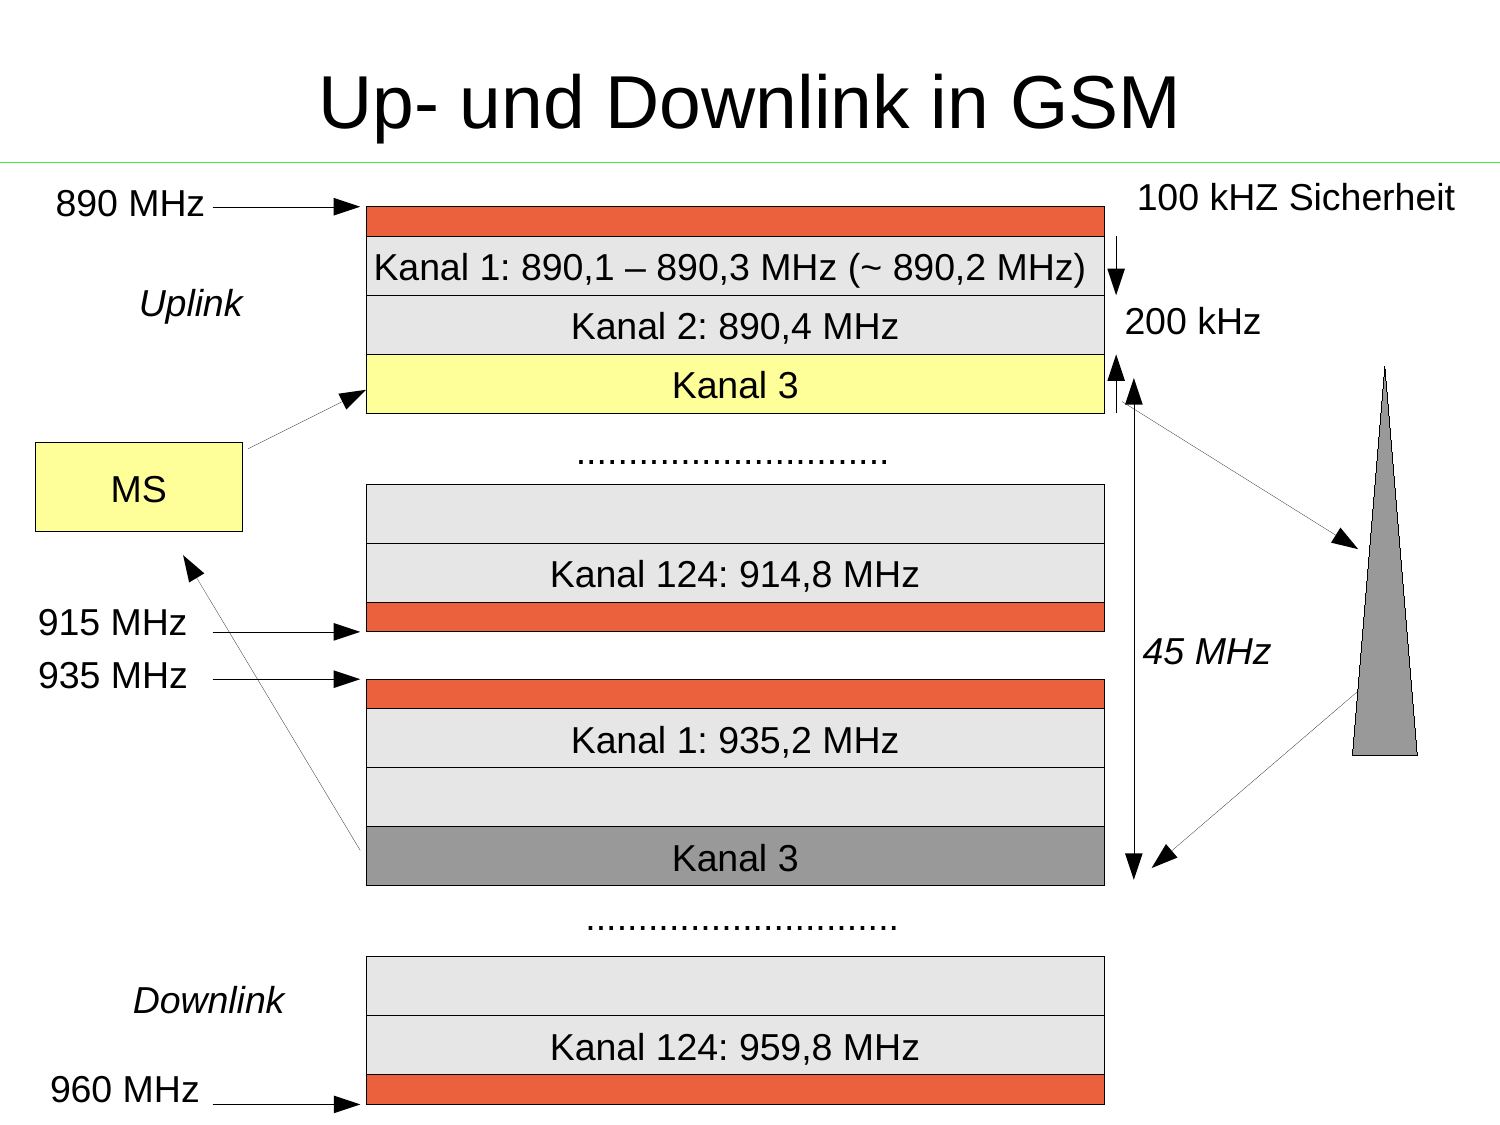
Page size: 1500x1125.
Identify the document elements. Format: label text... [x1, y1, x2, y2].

text_box 45 MHz [1127, 619, 1286, 680]
text_box Kanal 1: 935,2 MHz [366, 709, 1105, 767]
text_box Downlink [118, 968, 300, 1029]
text_box 890 MHz [40, 171, 221, 232]
text_box Uplink [124, 271, 258, 332]
text_box [1352, 366, 1418, 756]
text_box [366, 206, 1105, 237]
text_box .............................. [561, 419, 906, 480]
text_box [366, 1074, 1105, 1105]
text_box 935 MHz [23, 644, 203, 704]
text_box 200 kHz [1109, 289, 1277, 350]
text_box Kanal 124: 959,8 MHz [366, 1015, 1105, 1074]
text_box Kanal 1: 890,1 – 890,3 MHz (~ 890,2 MHz) [366, 237, 1105, 295]
text_box Kanal 3 [366, 354, 1105, 414]
text_box [366, 767, 1105, 826]
text_box MS [35, 442, 243, 532]
text_box Kanal 124: 914,8 MHz [366, 543, 1105, 602]
text_box Kanal 2: 890,4 MHz [366, 295, 1105, 354]
text_box Kanal 3 [366, 826, 1105, 886]
title Up- und Downlink in GSM [75, 49, 1426, 156]
text_box [366, 679, 1105, 709]
text_box .............................. [570, 886, 916, 946]
text_box 100 kHZ Sicherheit [1122, 165, 1470, 226]
text_box 960 MHz [35, 1057, 215, 1118]
text_box 915 MHz [23, 590, 203, 644]
text_box [366, 484, 1105, 543]
text_box [366, 956, 1105, 1015]
text_box [366, 602, 1105, 632]
